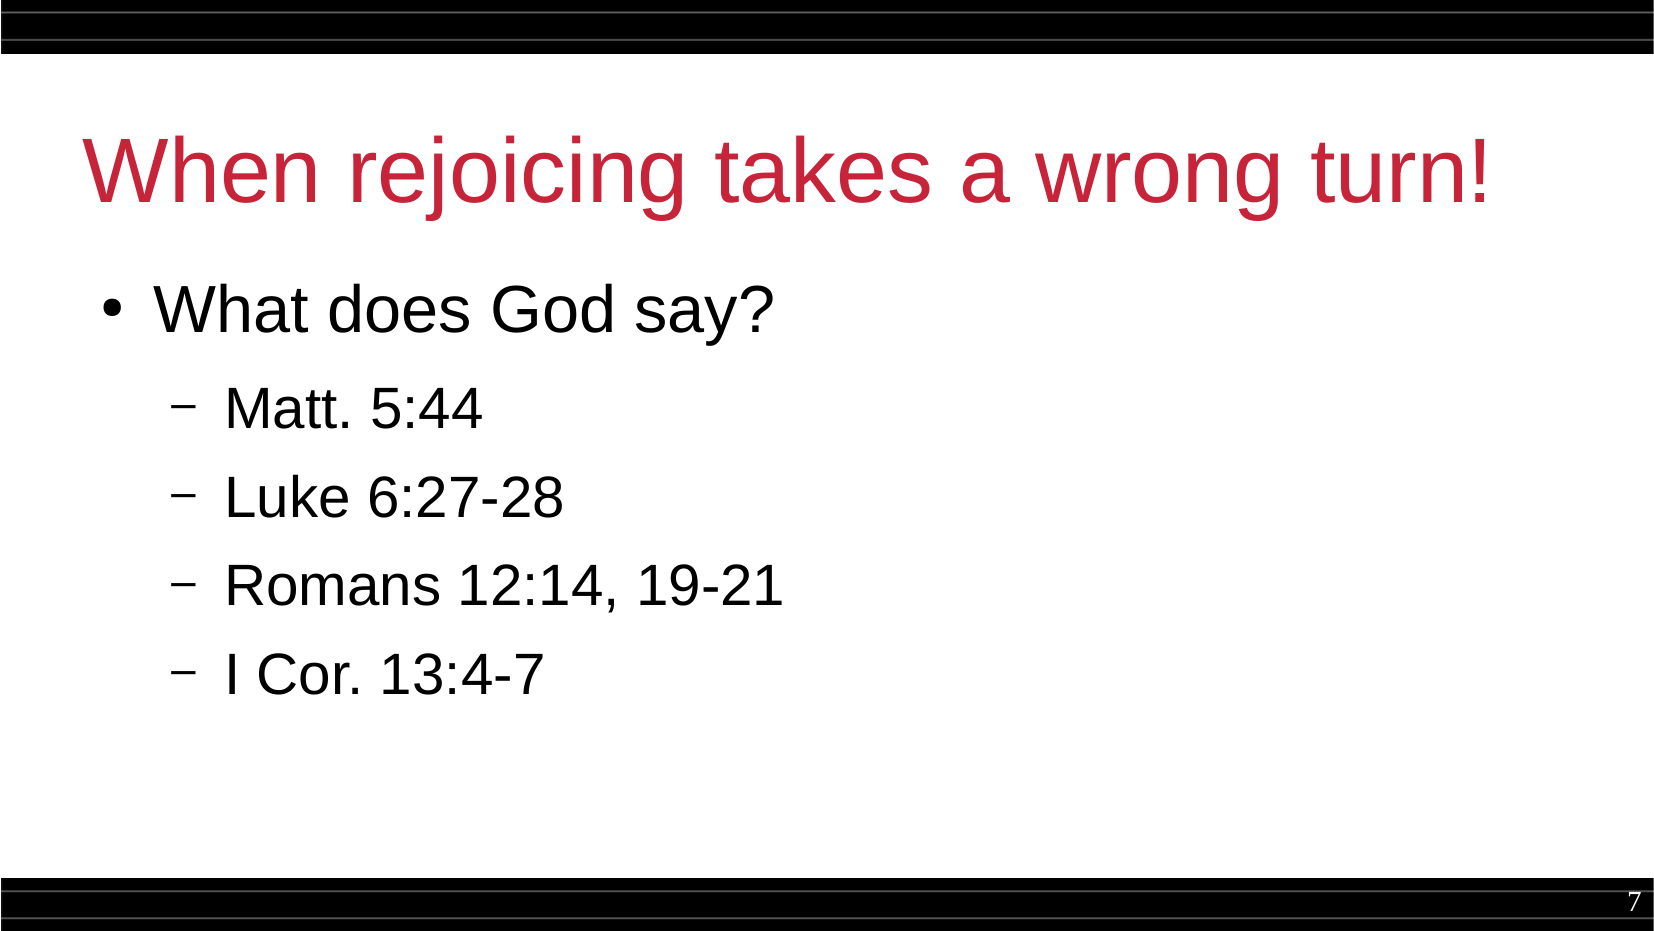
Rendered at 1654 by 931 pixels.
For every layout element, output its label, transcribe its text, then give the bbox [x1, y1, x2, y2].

picture [1, 878, 1654, 931]
picture [1, 0, 1654, 54]
title When rejoicing takes a wrong turn! [82, 92, 1571, 249]
list What does God say? Matt. 5:44 Luke 6:27-28 Romans 12:14, 19-21 I Cor. 13:4-7 [82, 271, 1571, 841]
